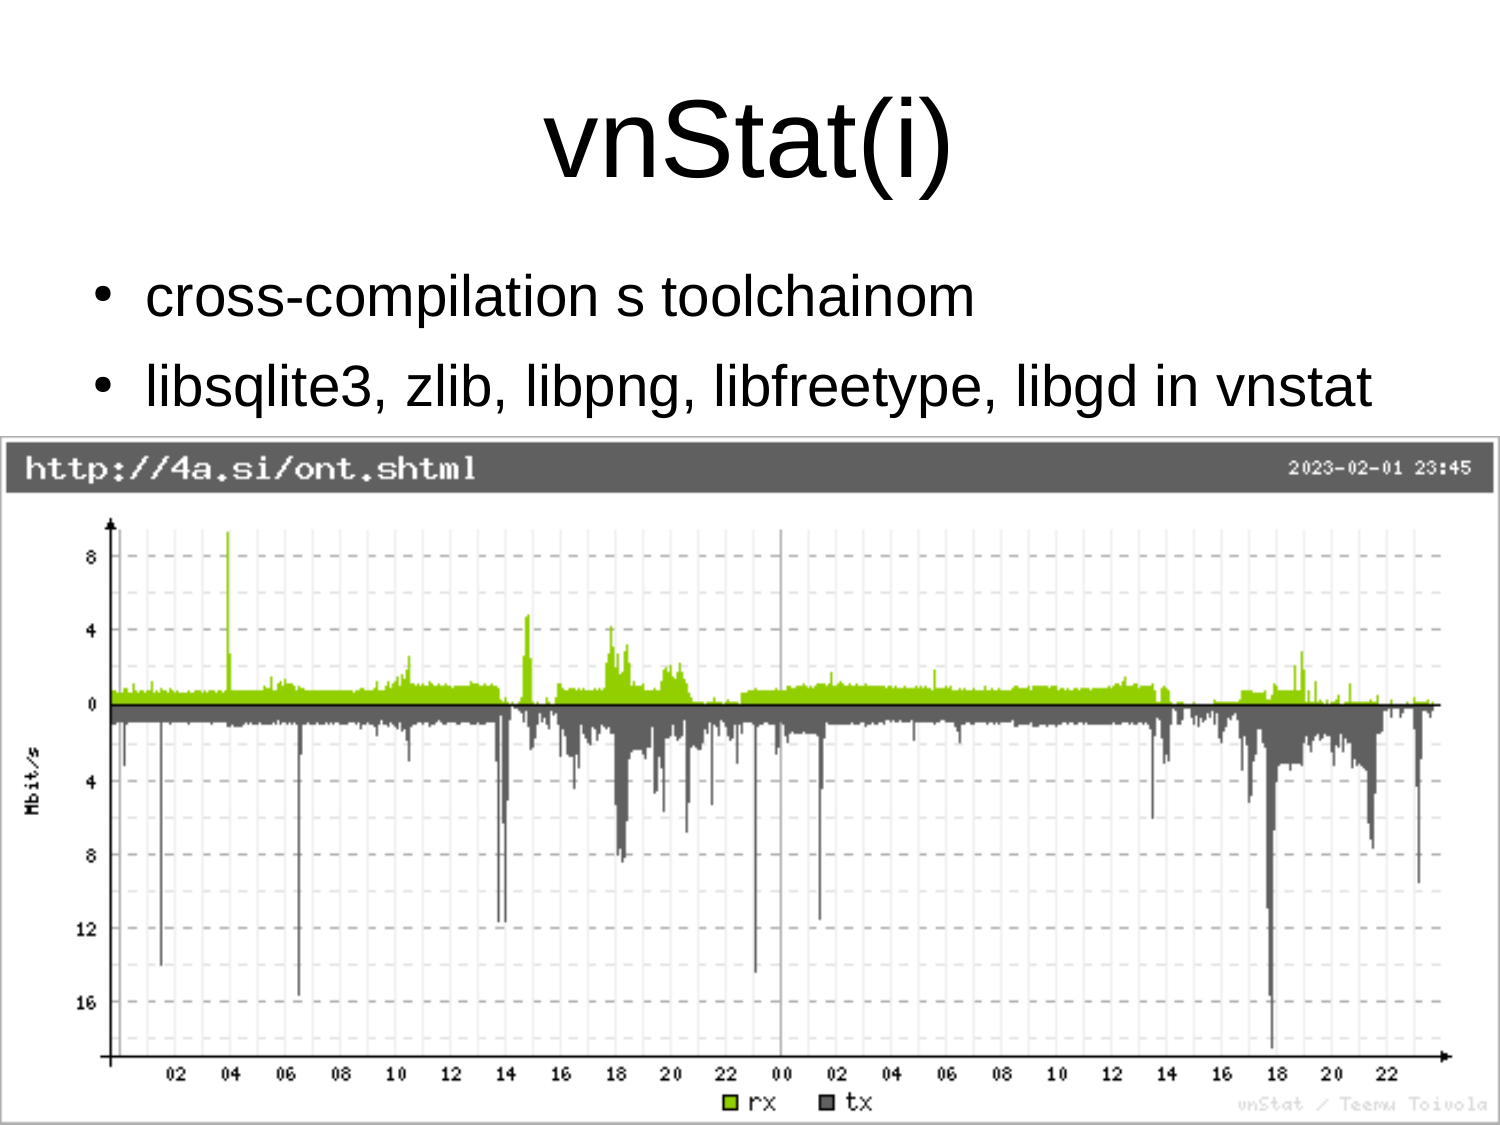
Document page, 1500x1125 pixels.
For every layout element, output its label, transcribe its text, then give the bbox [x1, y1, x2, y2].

title vnStat(i) [75, 44, 1425, 233]
list cross-compilation s toolchainom libsqlite3, zlib, libpng, libfreetype, libgd in vnstat [75, 263, 1425, 436]
picture [0, 436, 1500, 1125]
